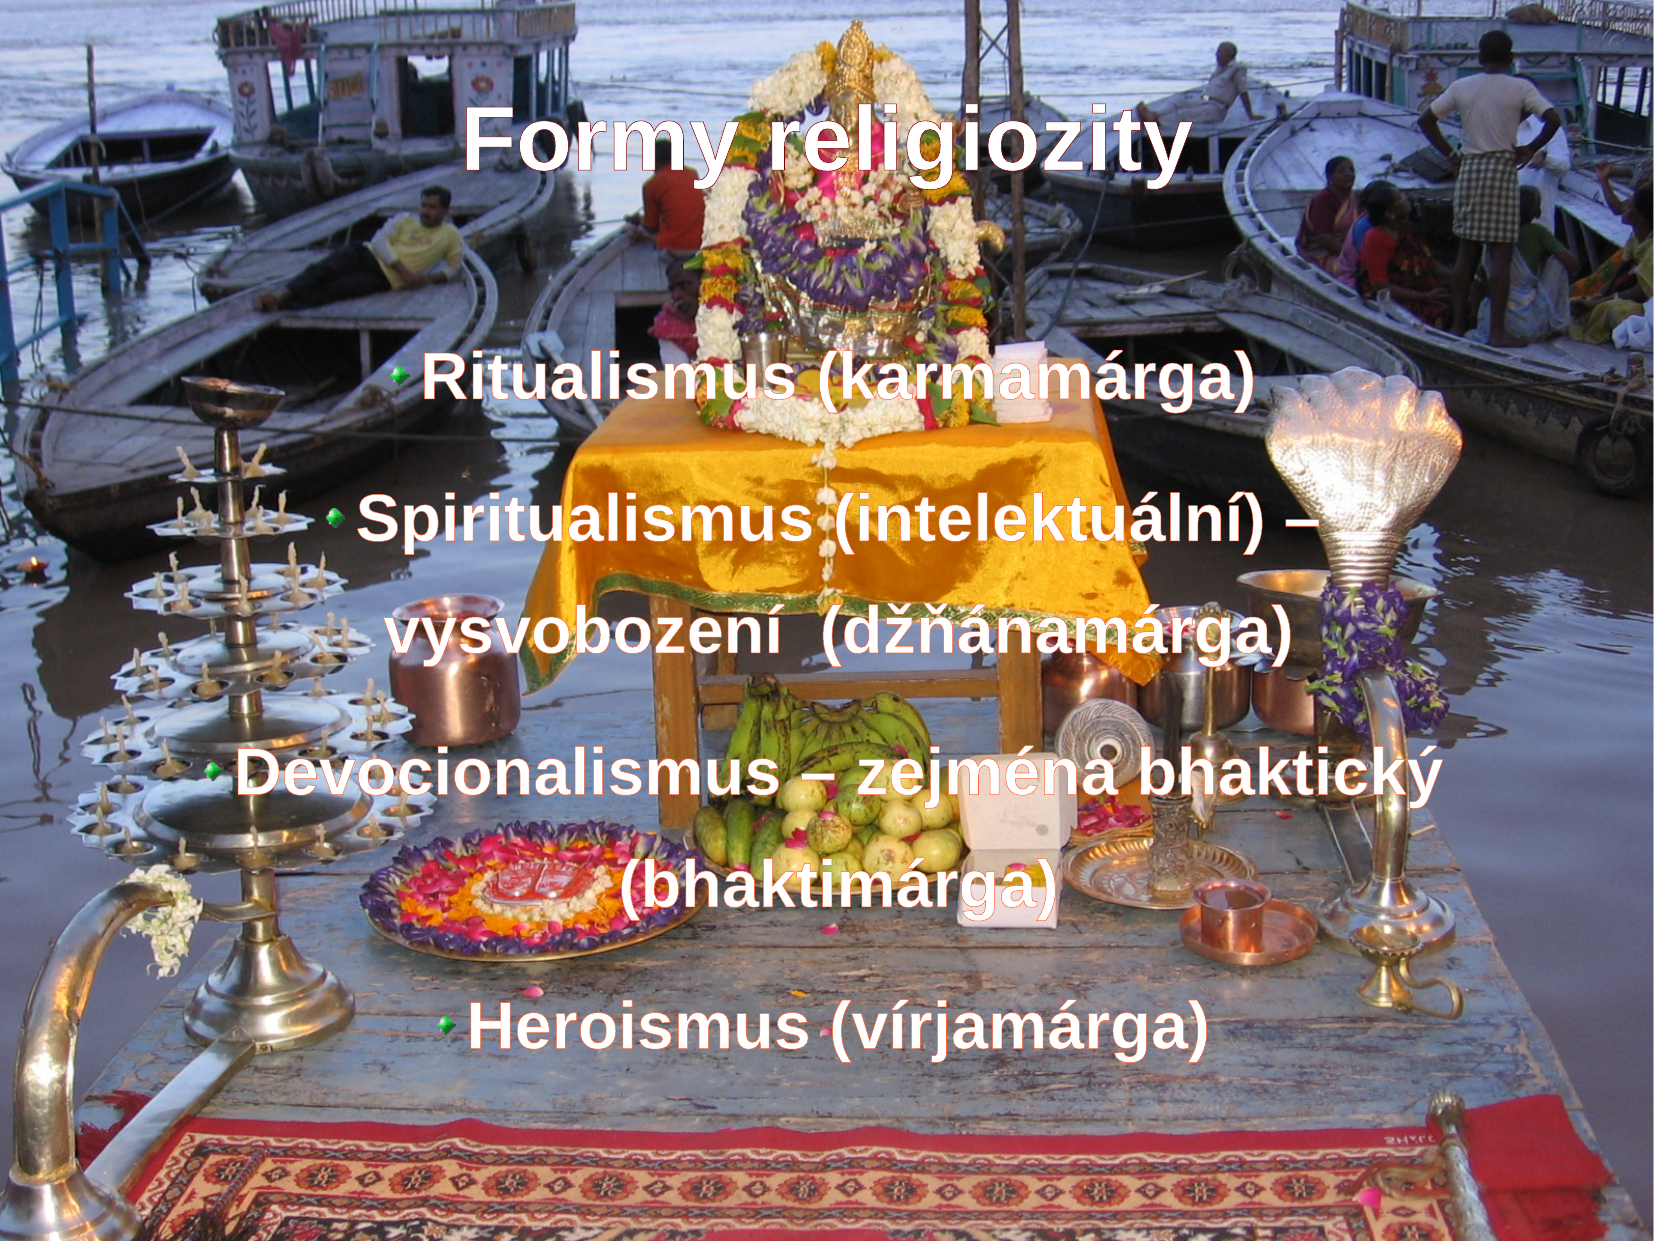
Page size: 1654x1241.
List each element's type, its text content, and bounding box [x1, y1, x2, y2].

list Ritualismus (karmamárga) Spiritualismus (intelektuální) – vysvobození (džňánamárga) Devocionalismus – zejména bhaktický (bhaktimárga) Heroismus (vírjamárga) [118, 301, 1531, 1182]
title Formy religiozity [121, 37, 1534, 246]
picture [0, 0, 1654, 1241]
